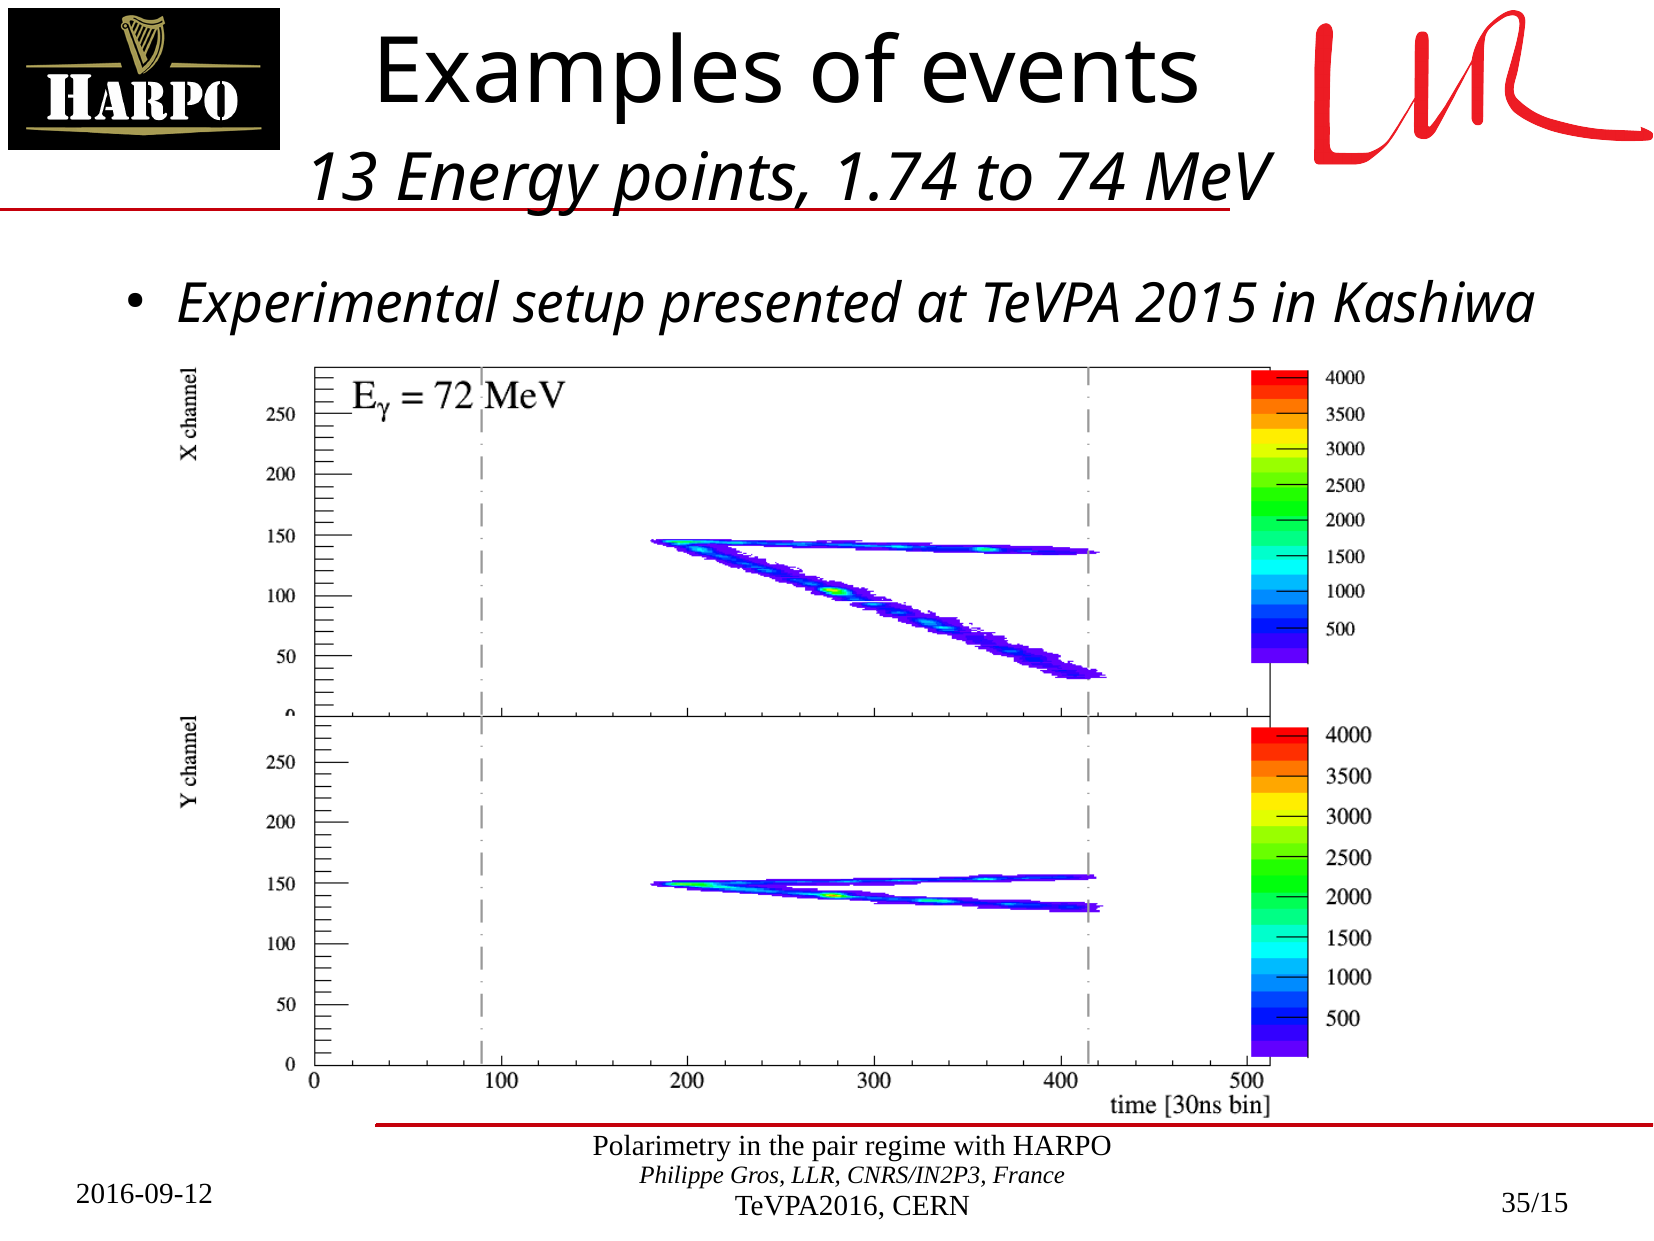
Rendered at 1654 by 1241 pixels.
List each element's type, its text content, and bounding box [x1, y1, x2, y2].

picture [164, 360, 1421, 1119]
picture [1314, 10, 1653, 165]
list Experimental setup presented at TeVPA 2015 in Kashiwa [108, 263, 1597, 359]
title Examples of events 13 Energy points, 1.74 to 74 MeV [284, 15, 1290, 211]
picture [8, 8, 280, 150]
